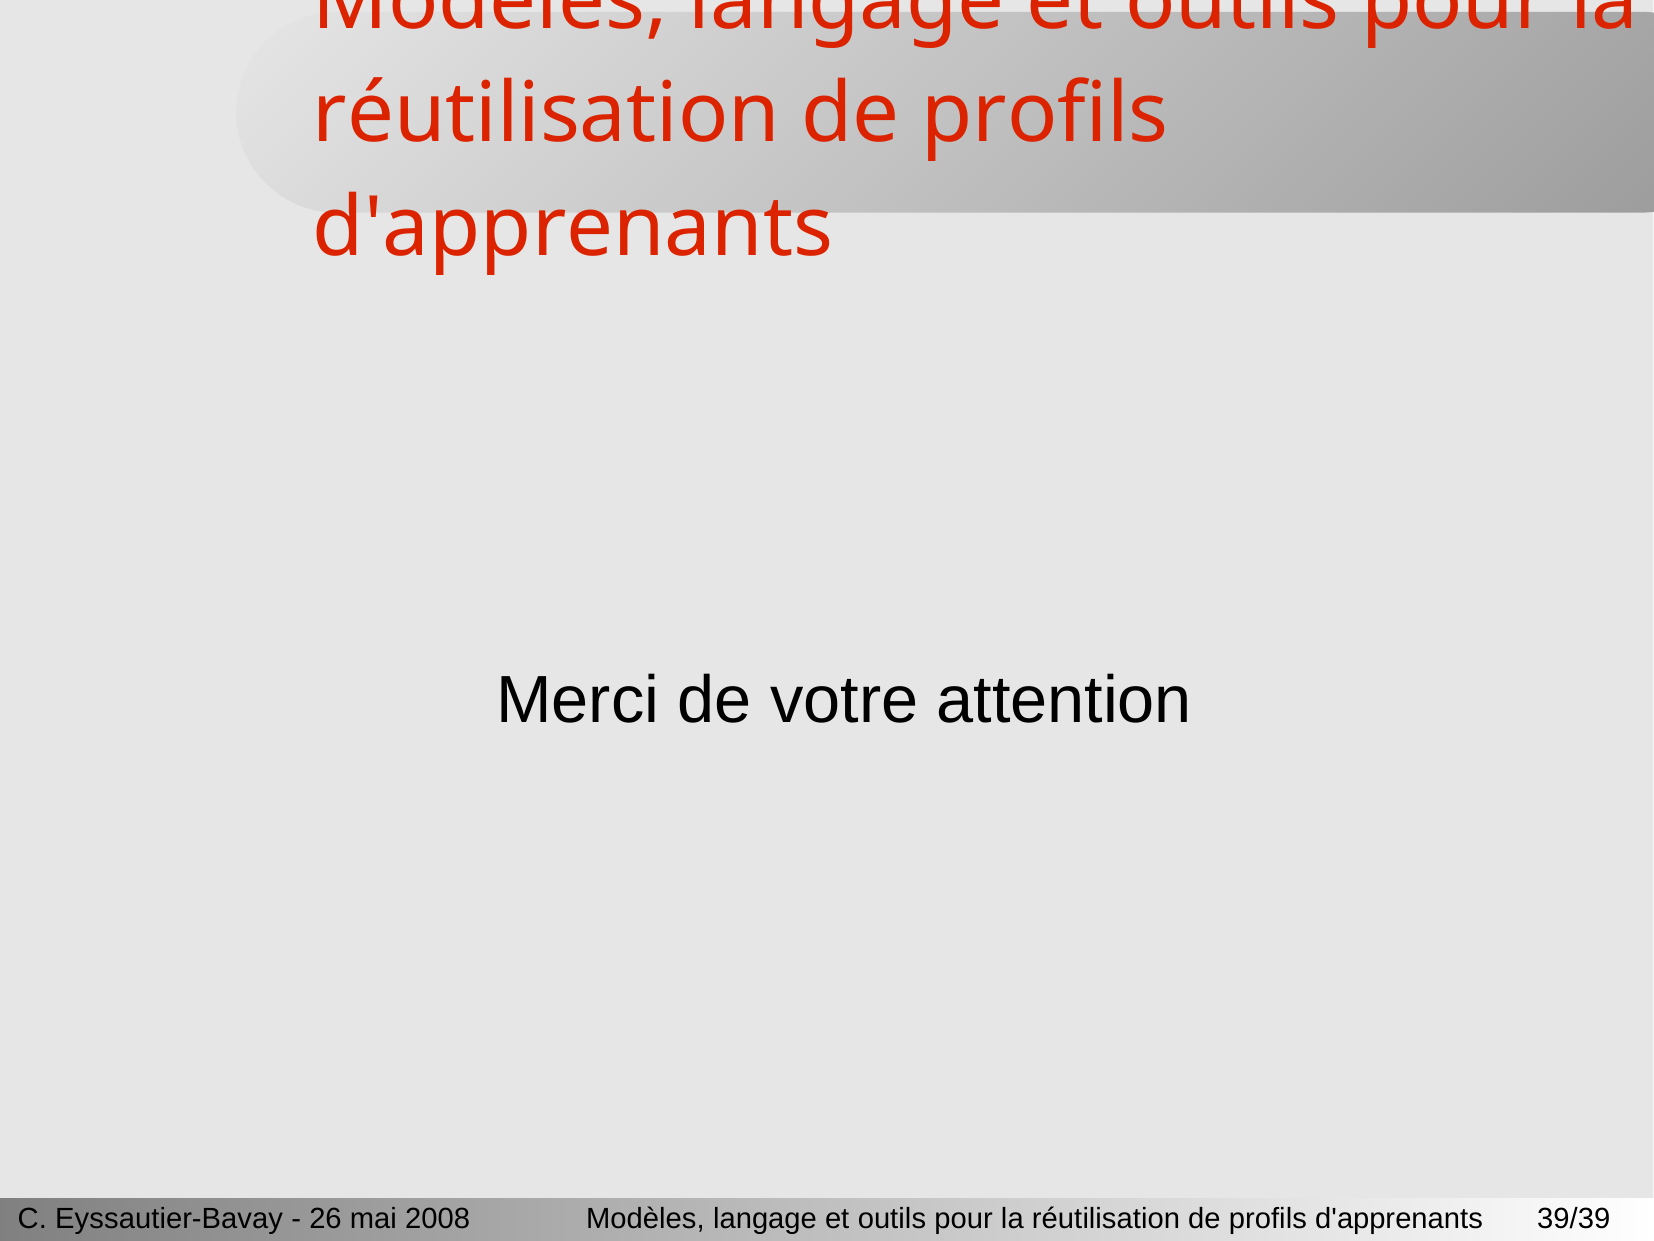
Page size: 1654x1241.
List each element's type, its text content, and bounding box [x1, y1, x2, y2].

subtitle Merci de votre attention [82, 290, 1571, 1109]
title Modèles, langage et outils pour la réutilisation de profils d'apprenants [312, 6, 1654, 214]
